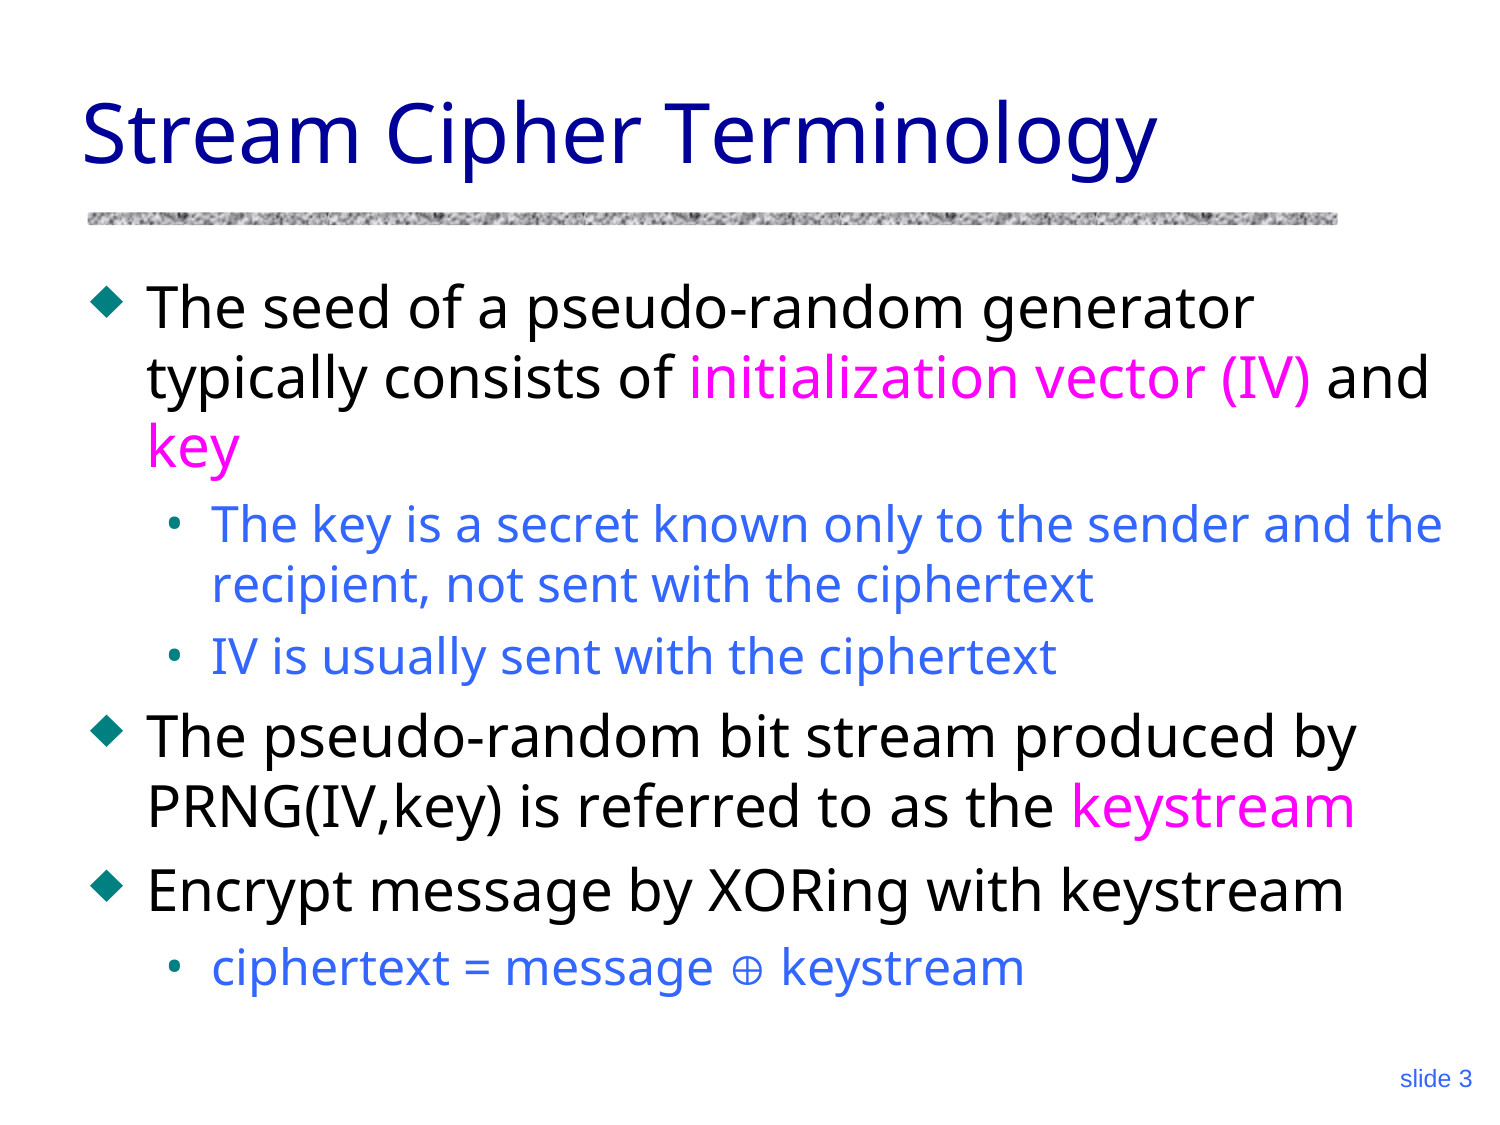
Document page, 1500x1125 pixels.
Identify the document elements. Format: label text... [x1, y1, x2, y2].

list The seed of a pseudo-random generator typically consists of initialization vector (IV) and key The key is a secret known only to the sender and the recipient, not sent with the ciphertext IV is usually sent with the ciphertext The pseudo-random bit stream produced by PRNG(IV,key) is referred to as the keystream Encrypt message by XORing with keystream ciphertext = message  keystream [74, 262, 1475, 1088]
text_box slide <number> [1174, 1025, 1488, 1101]
picture [87, 212, 1338, 226]
title Stream Cipher Terminology [66, 37, 1342, 188]
